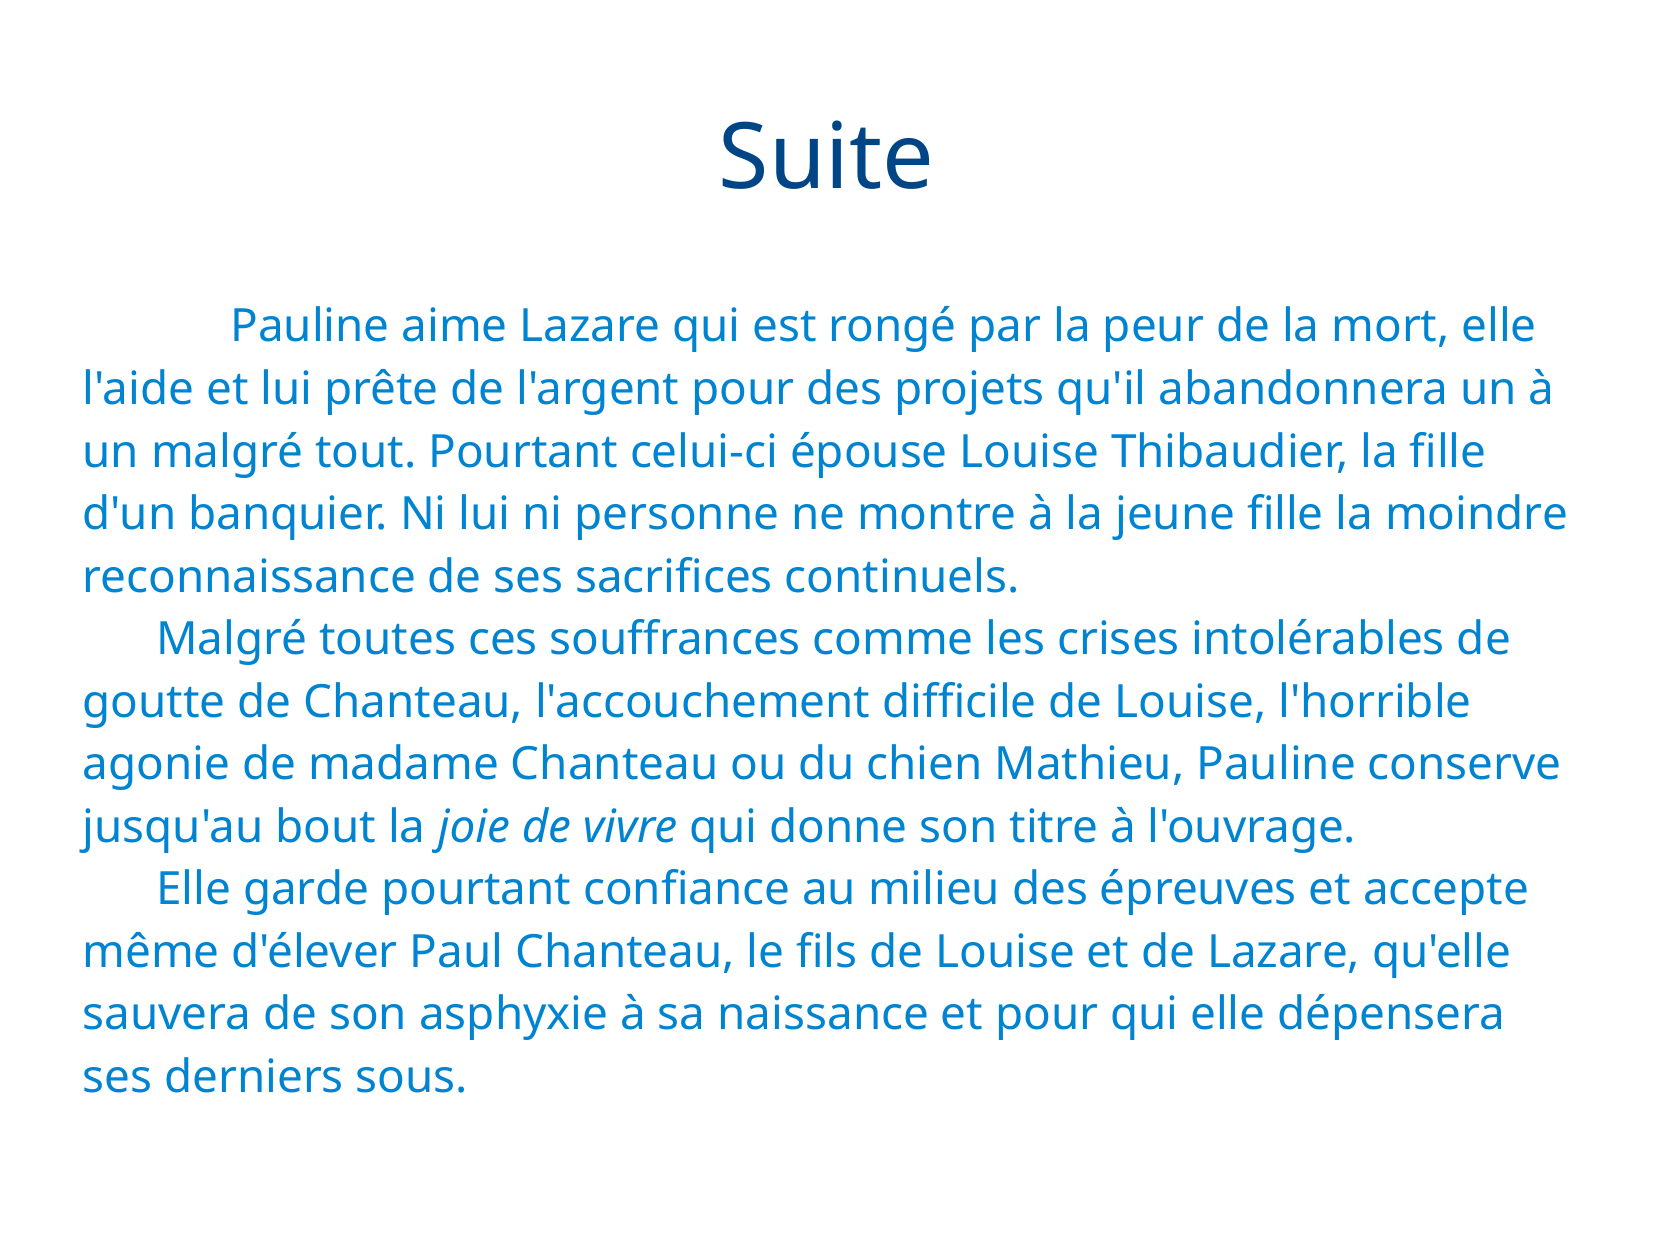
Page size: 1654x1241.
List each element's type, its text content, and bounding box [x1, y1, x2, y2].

subtitle Pauline aime Lazare qui est rongé par la peur de la mort, elle l'aide et lui prête de l'argent pour des projets qu'il abandonnera un à un malgré tout. Pourtant celui-ci épouse Louise Thibaudier, la fille d'un banquier. Ni lui ni personne ne montre à la jeune fille la moindre reconnaissance de ses sacrifices continuels. Malgré toutes ces souffrances comme les crises intolérables de goutte de Chanteau, l'accouchement difficile de Louise, l'horrible agonie de madame Chanteau ou du chien Mathieu, Pauline conserve jusqu'au bout la joie de vivre qui donne son titre à l'ouvrage. Elle garde pourtant confiance au milieu des épreuves et accepte même d'élever Paul Chanteau, le fils de Louise et de Lazare, qu'elle sauvera de son asphyxie à sa naissance et pour qui elle dépensera ses derniers sous. [82, 284, 1571, 1115]
title Suite [82, 56, 1571, 250]
